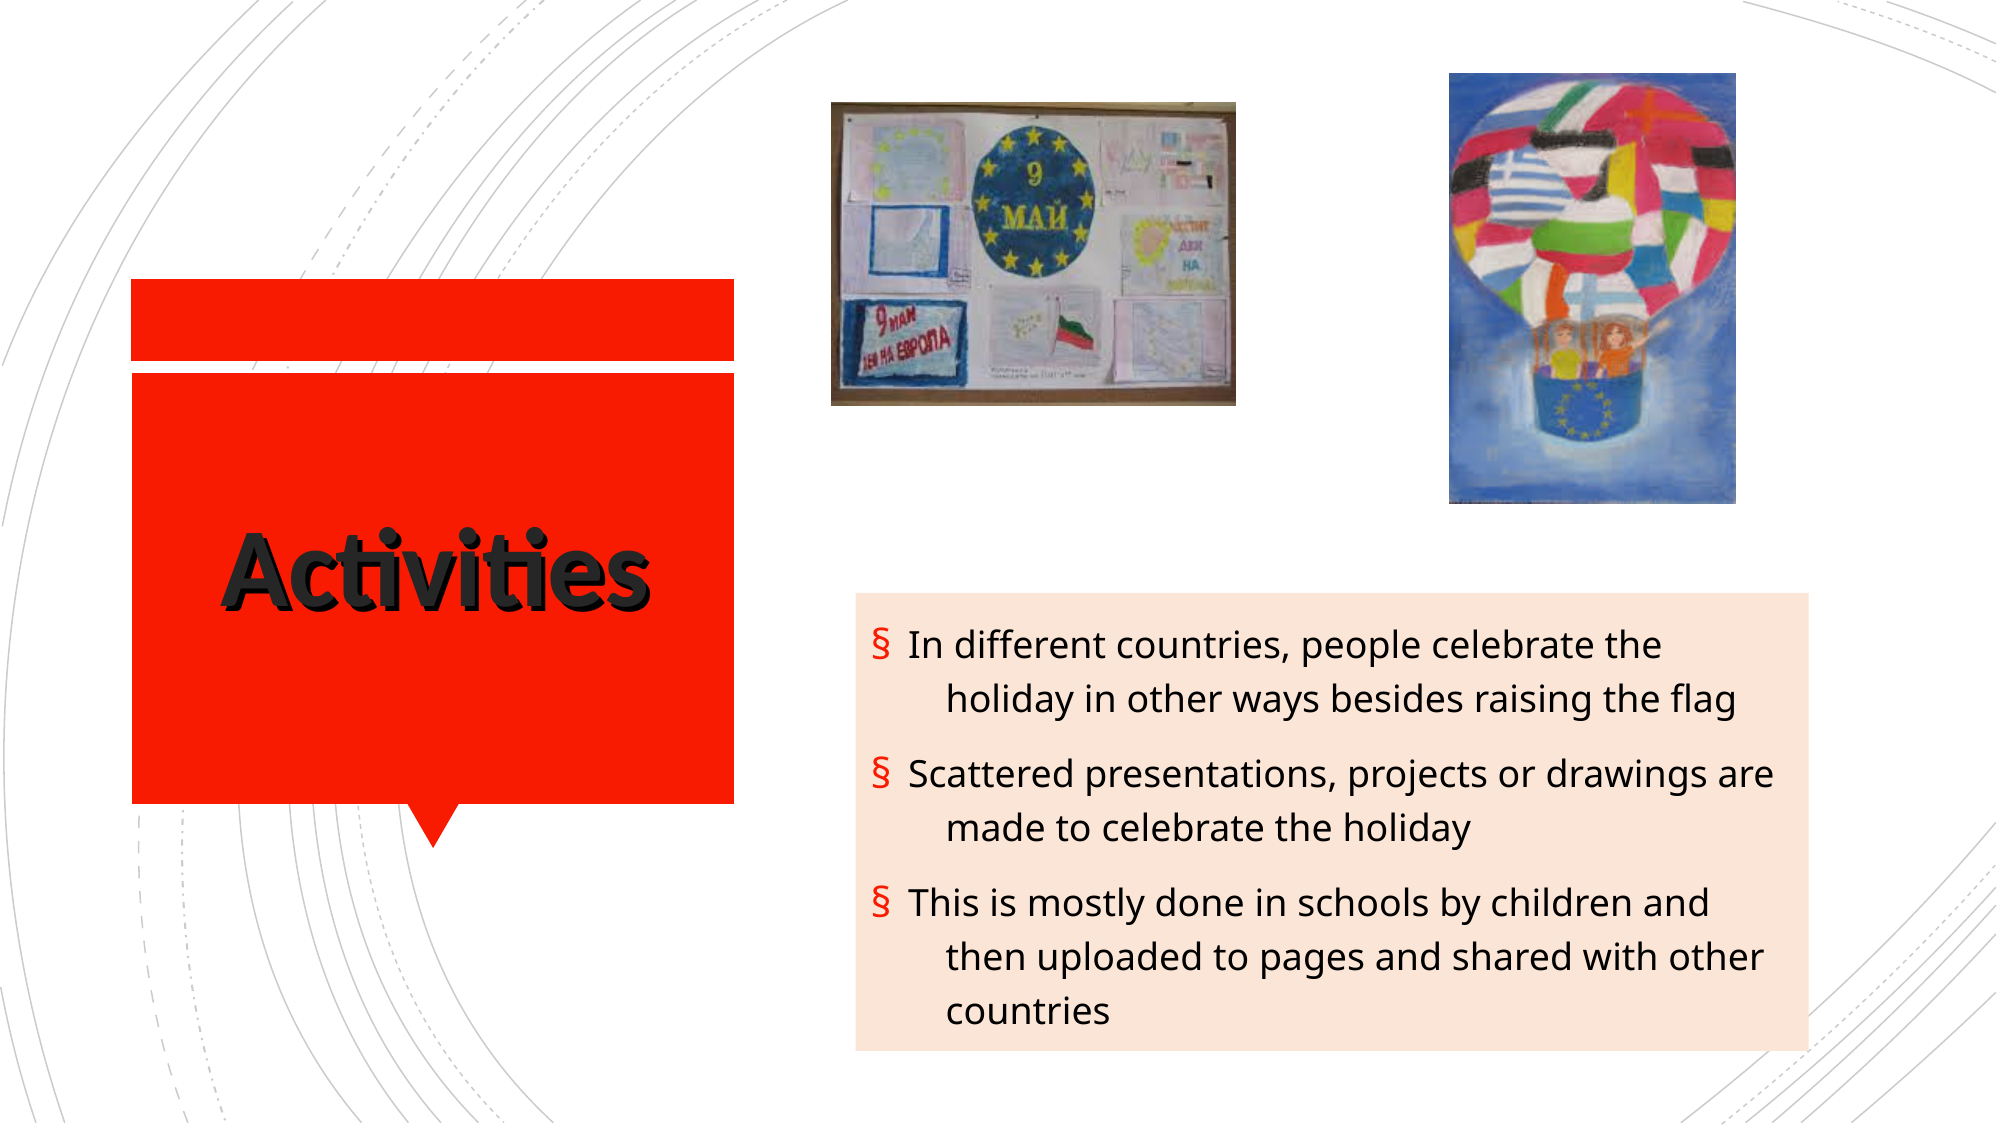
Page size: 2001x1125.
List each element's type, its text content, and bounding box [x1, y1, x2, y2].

list In different countries, people celebrate the holiday in other ways besides raising the flag Scattered presentations, projects or drawings are made to celebrate the holiday This is mostly done in schools by children and then uploaded to pages and shared with other countries [855, 592, 1809, 1051]
picture [1449, 74, 1736, 504]
text_box Аctivities [205, 487, 665, 637]
picture [831, 102, 1236, 406]
